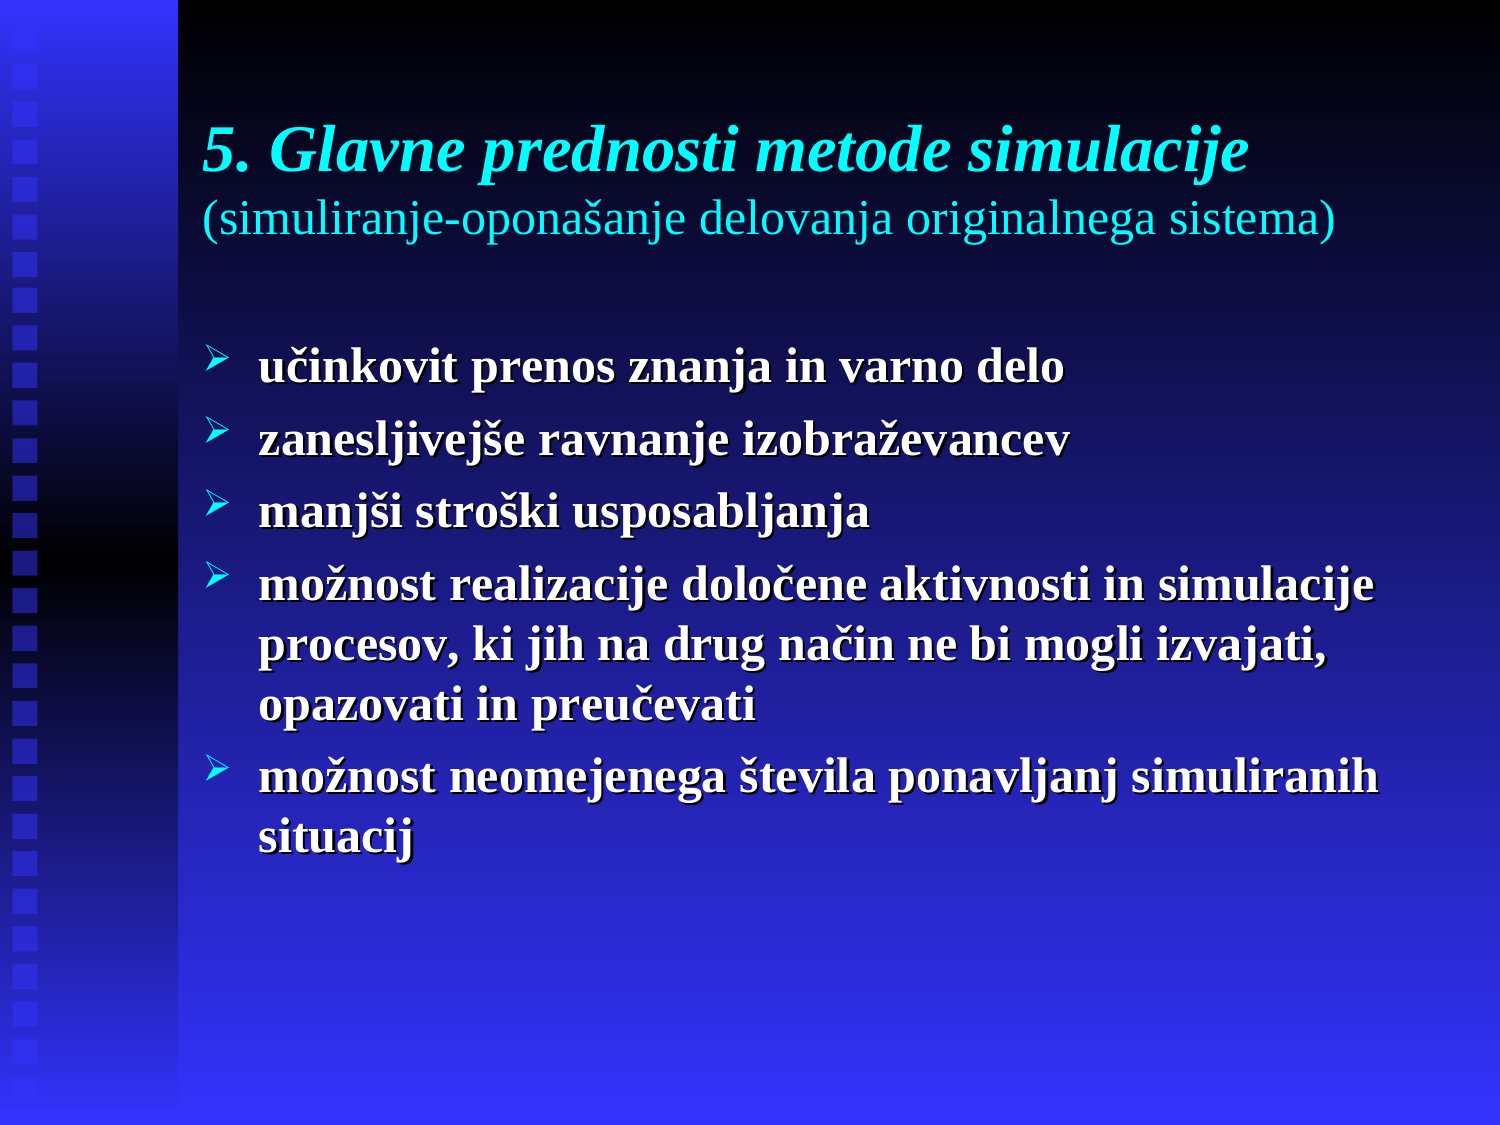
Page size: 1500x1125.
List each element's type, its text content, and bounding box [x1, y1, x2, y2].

title 5. Glavne prednosti metode simulacije (simuliranje-oponašanje delovanja originalnega sistema) [187, 97, 1463, 253]
list učinkovit prenos znanja in varno delo zanesljivejše ravnanje izobraževancev manjši stroški usposabljanja možnost realizacije določene aktivnosti in simulacije procesov, ki jih na drug način ne bi mogli izvajati, opazovati in preučevati možnost neomejenega števila ponavljanj simuliranih situacij [187, 324, 1450, 1001]
